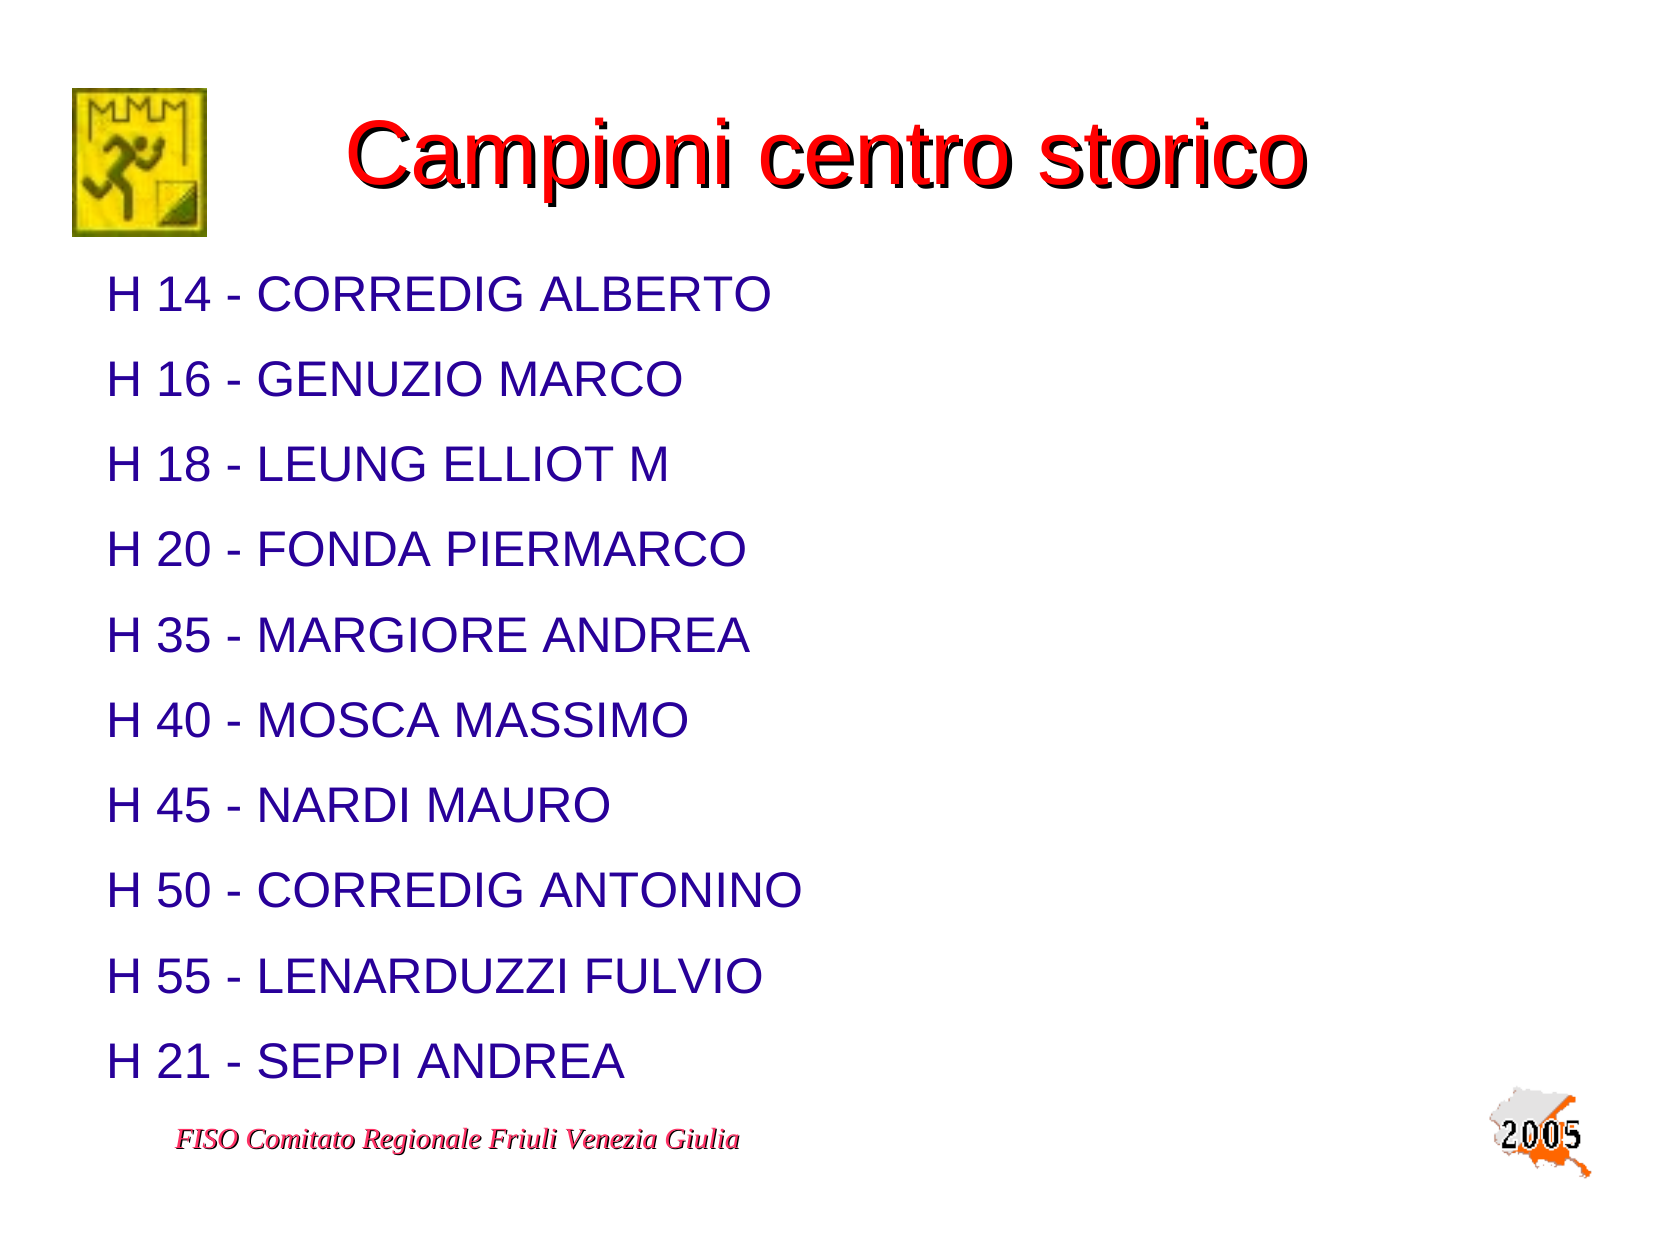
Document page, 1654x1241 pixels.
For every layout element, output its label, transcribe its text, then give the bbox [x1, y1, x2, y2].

picture [1488, 1081, 1595, 1182]
picture [72, 88, 207, 237]
list H 14 - CORREDIG ALBERTO H 16 - GENUZIO MARCO H 18 - LEUNG ELLIOT M H 20 - FONDA PIERMARCO H 35 - MARGIORE ANDREA H 40 - MOSCA MASSIMO H 45 - NARDI MAURO H 50 - CORREDIG ANTONINO H 55 - LENARDUZZI FULVIO H 21 - SEPPI ANDREA [88, 265, 1577, 1090]
title Campioni centro storico [82, 49, 1571, 257]
